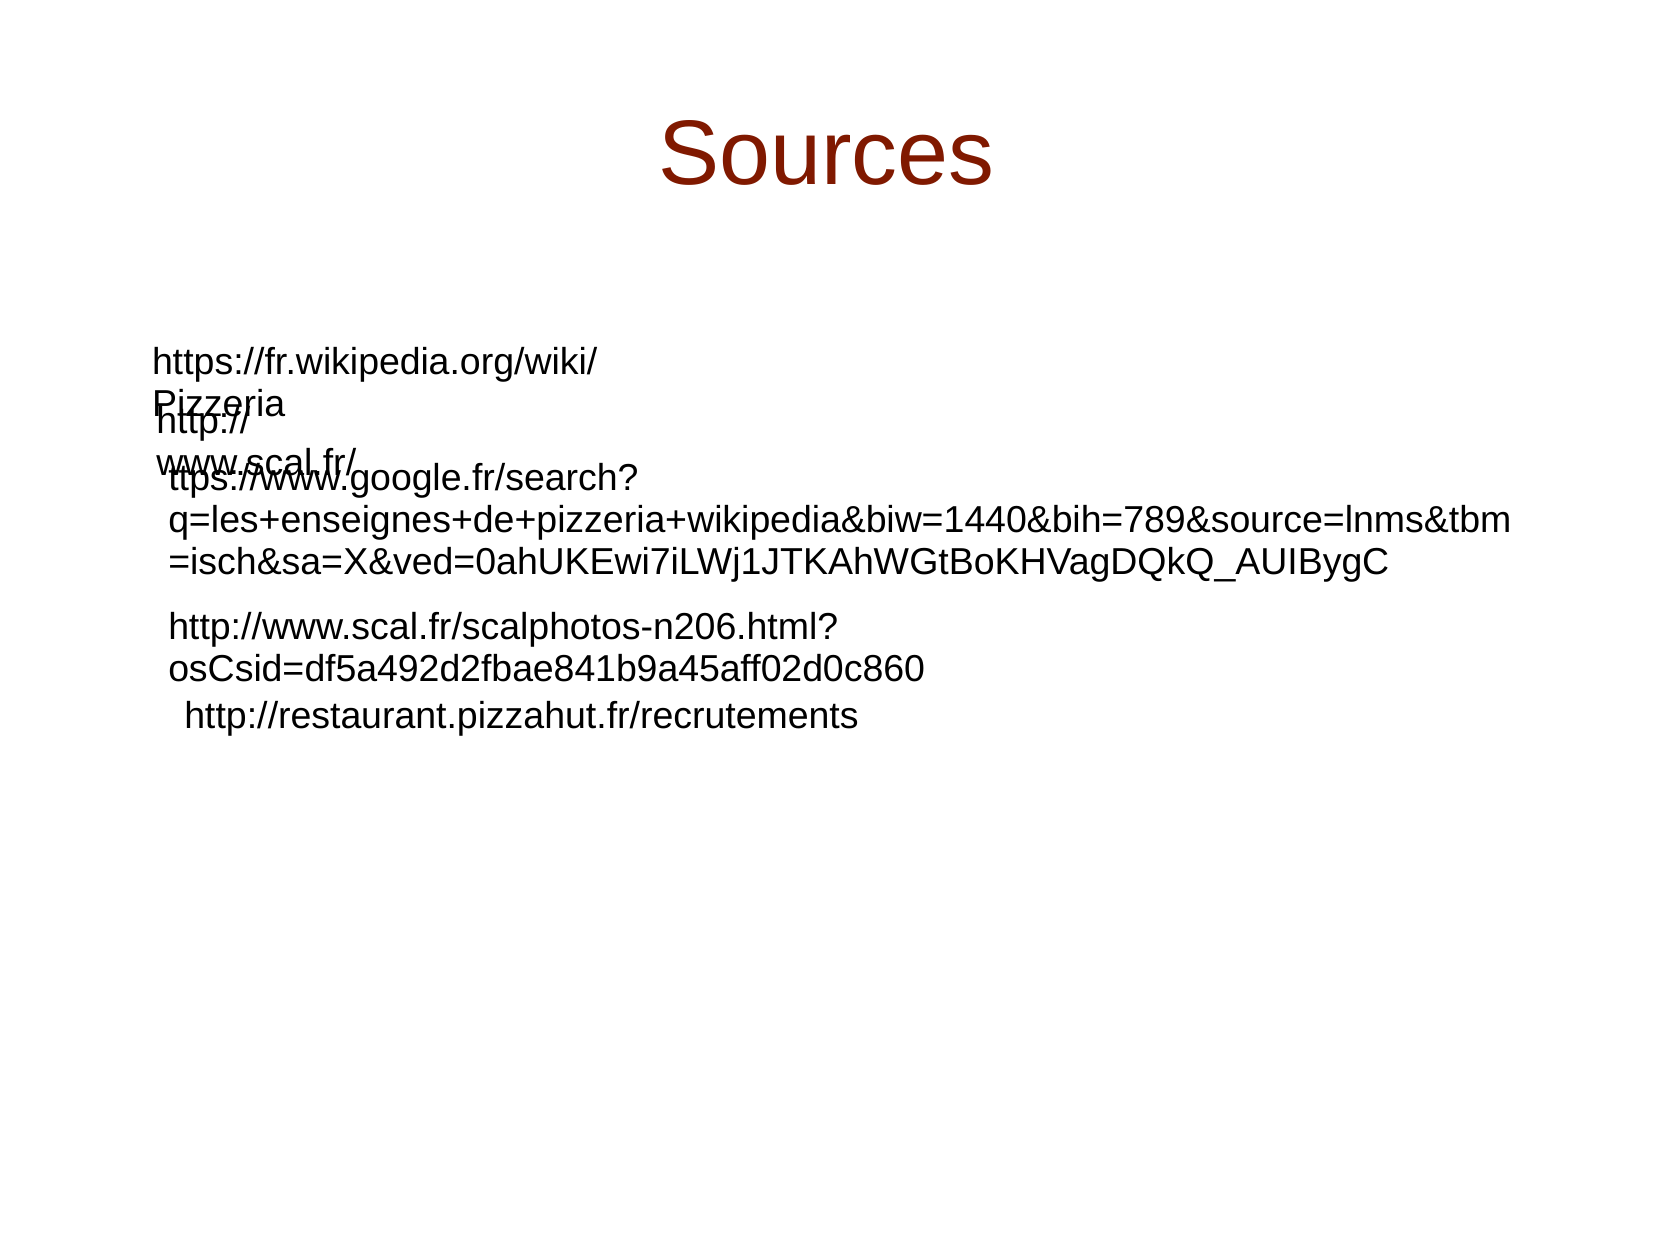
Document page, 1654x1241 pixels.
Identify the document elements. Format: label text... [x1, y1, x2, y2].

list [82, 290, 1571, 1109]
text_box http://www.scal.fr/ [141, 391, 464, 449]
text_box https://fr.wikipedia.org/wiki/Pizzeria [137, 332, 745, 390]
text_box http://restaurant.pizzahut.fr/recrutements [169, 687, 875, 745]
text_box http://www.scal.fr/scalphotos-n206.html?osCsid=df5a492d2fbae841b9a45aff02d0c860 [153, 597, 1533, 697]
title Sources [82, 49, 1571, 257]
text_box ttps://www.google.fr/search?q=les+enseignes+de+pizzeria+wikipedia&biw=1440&bih=789&source=lnms&tbm=isch&sa=X&ved=0ahUKEwi7iLWj1JTKAhWGtBoKHVagDQkQ_AUIBygC [153, 448, 1536, 590]
